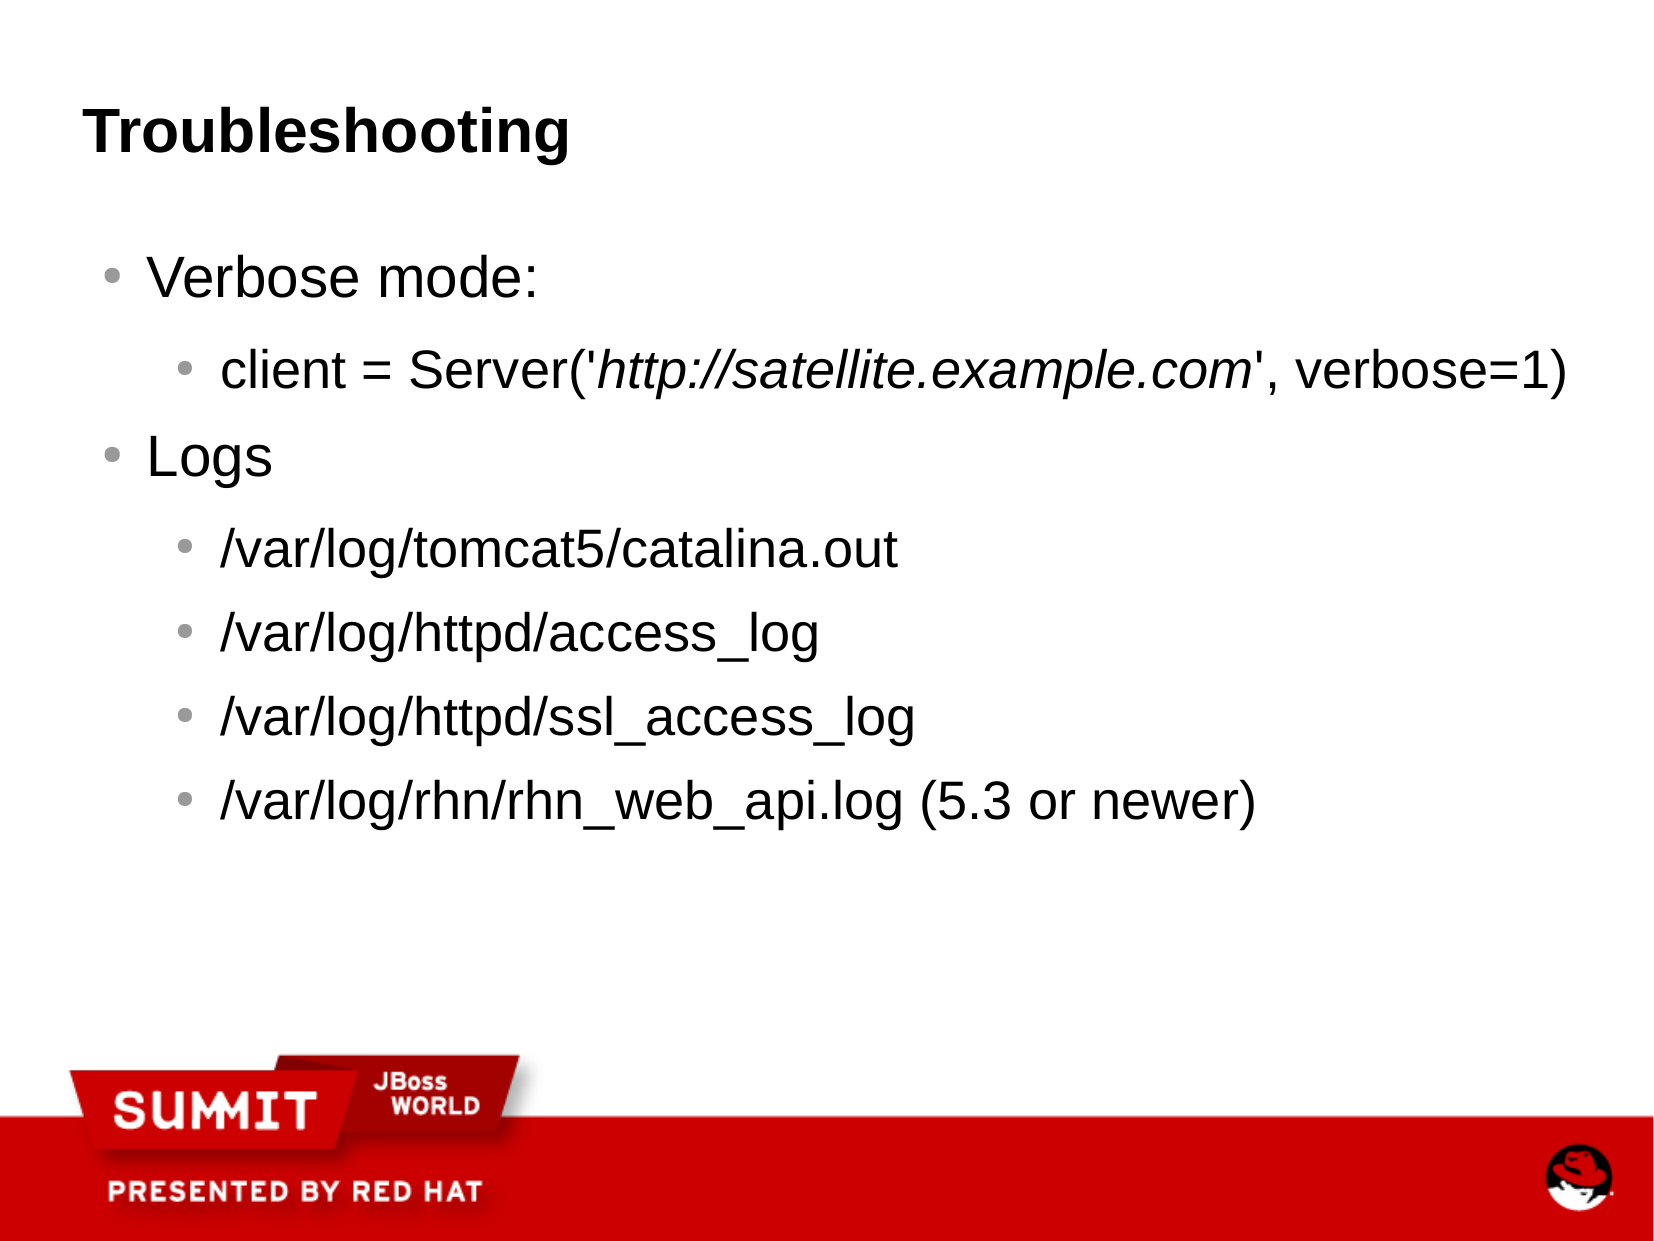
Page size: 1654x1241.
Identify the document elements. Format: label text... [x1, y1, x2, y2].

list Verbose mode: client = Server('http://satellite.example.com', verbose=1) Logs /var/log/tomcat5/catalina.out /var/log/httpd/access_log /var/log/httpd/ssl_access_log /var/log/rhn/rhn_web_api.log (5.3 or newer) [86, 244, 1576, 1024]
title Troubleshooting [82, 45, 1571, 218]
picture [0, 1043, 1654, 1241]
